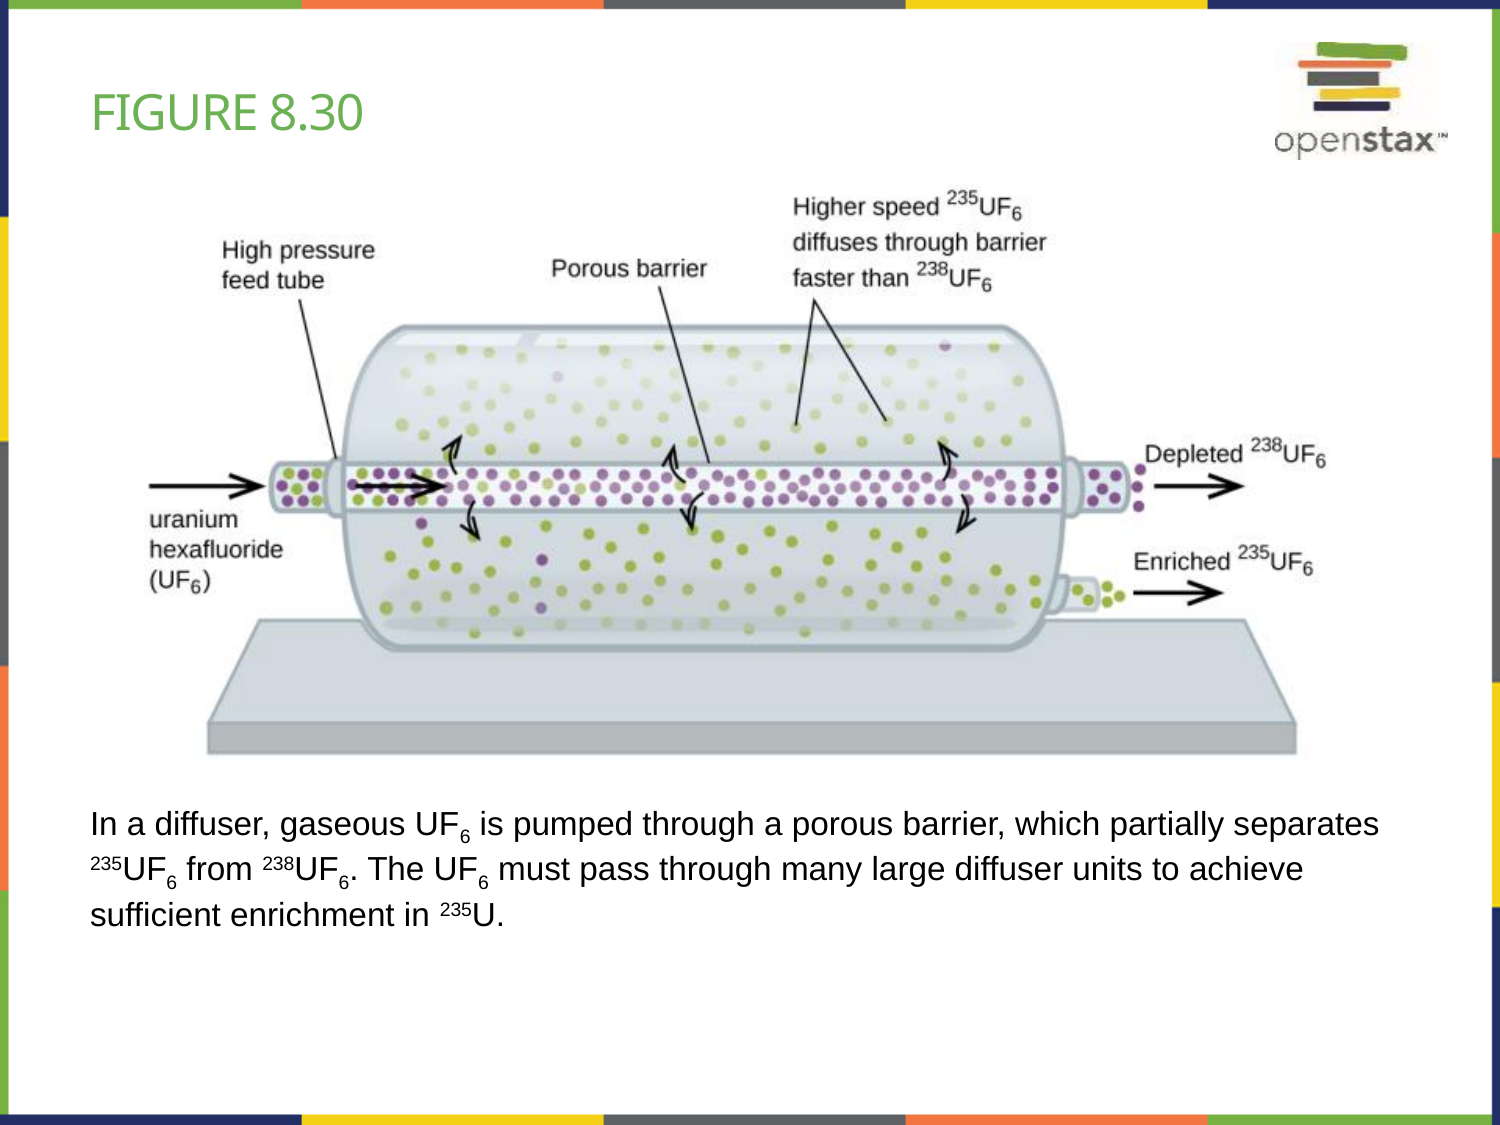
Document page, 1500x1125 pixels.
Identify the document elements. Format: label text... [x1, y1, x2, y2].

list In a diffuser, gaseous UF6 is pumped through a porous barrier, which partially separates 235UF6 from 238UF6. The UF6 must pass through many large diffuser units to achieve sufficient enrichment in 235U. [75, 794, 1398, 986]
title Figure 8.30 [75, 39, 1398, 148]
picture [0, 0, 1500, 1125]
